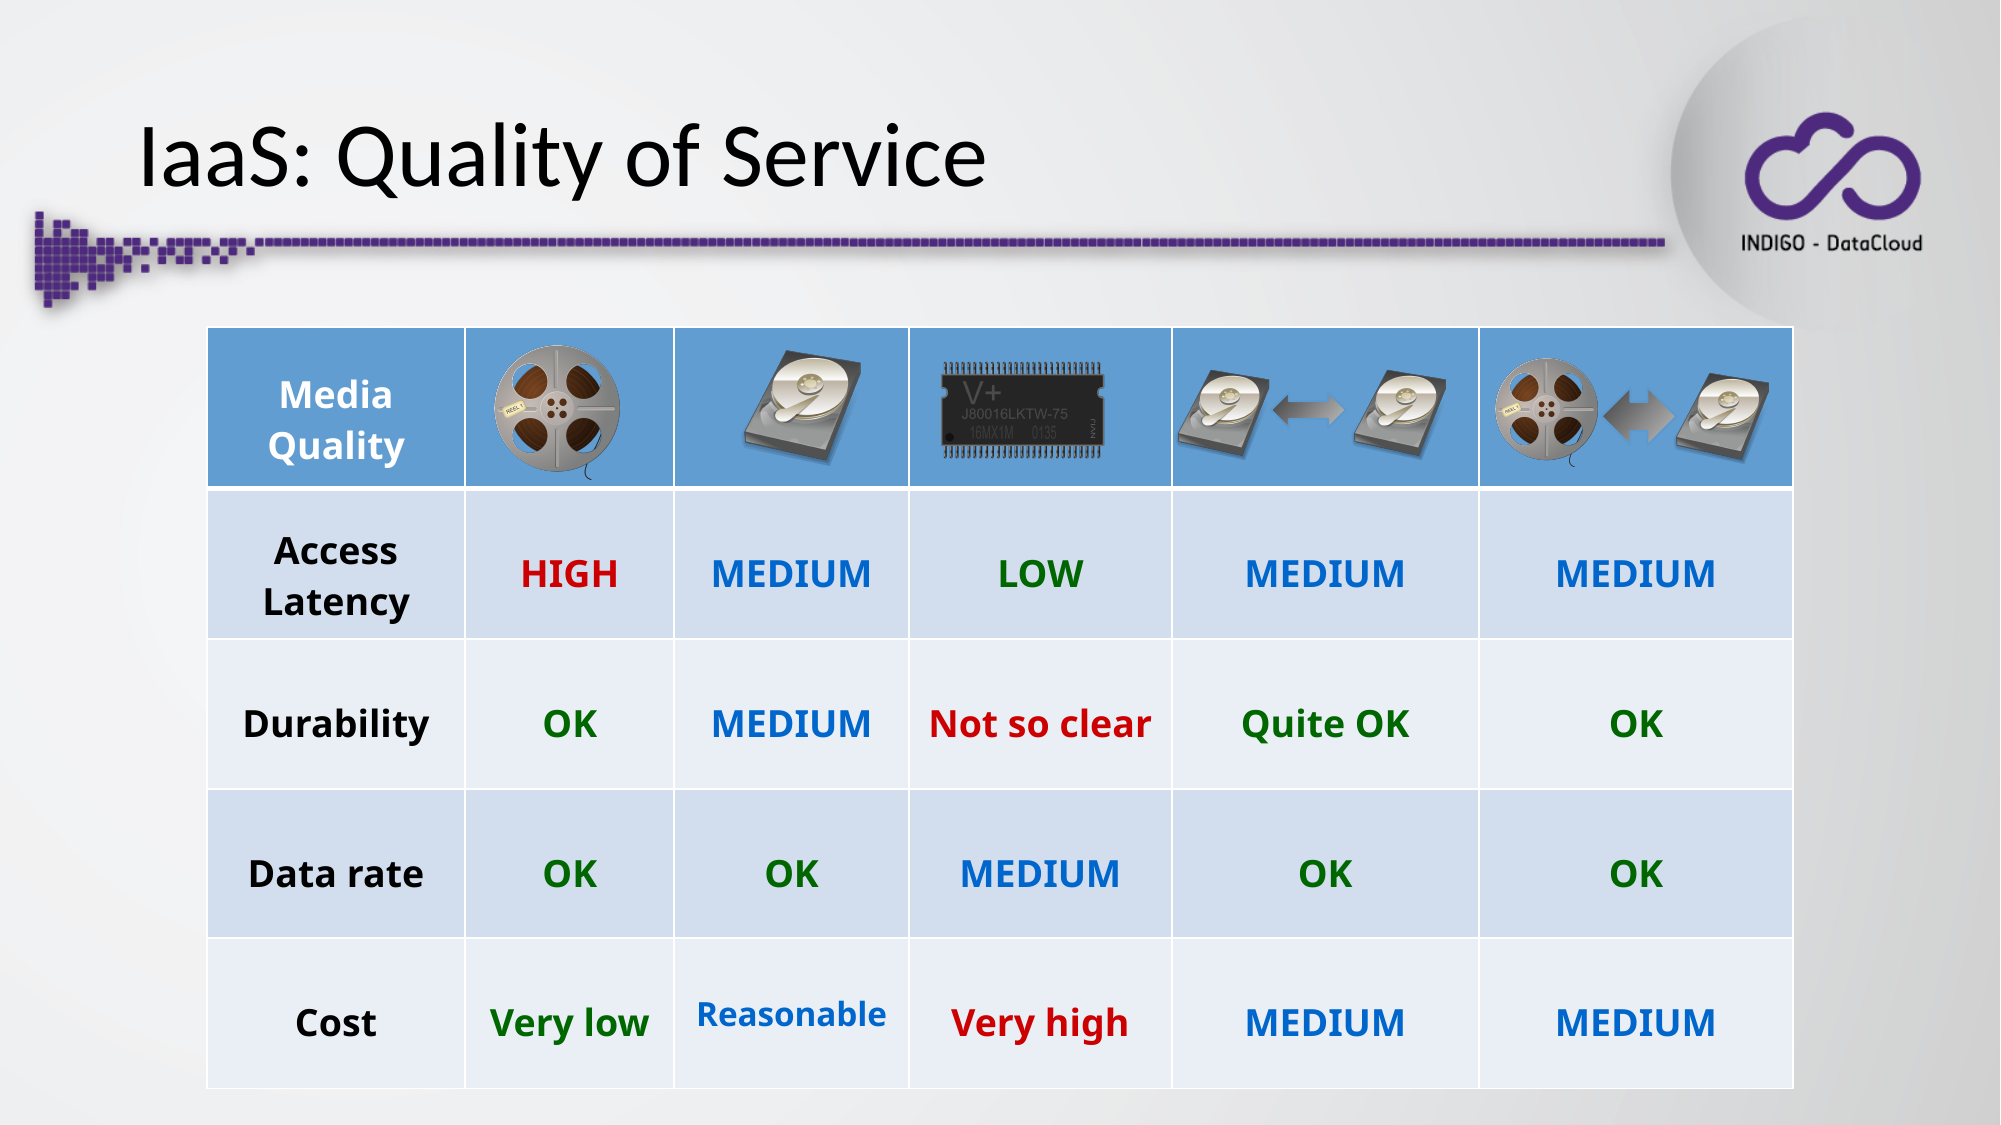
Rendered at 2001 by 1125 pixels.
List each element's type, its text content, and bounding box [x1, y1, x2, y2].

table_cell Access Latency [208, 491, 464, 638]
table_cell Durability [208, 640, 464, 788]
table_cell MEDIUM [1173, 491, 1478, 638]
table_cell Not so clear [910, 640, 1171, 788]
table_cell MEDIUM [910, 790, 1171, 937]
picture [0, 0, 2000, 1125]
table_cell OK [1480, 640, 1792, 788]
table_header [466, 328, 673, 486]
table_header Media Quality [208, 328, 464, 486]
table_cell MEDIUM [675, 640, 908, 788]
table_cell Very high [910, 939, 1171, 1088]
table_cell OK [466, 640, 673, 788]
table_cell Quite OK [1173, 640, 1478, 788]
table_cell HIGH [466, 491, 673, 638]
title IaaS: Quality of Service [137, 55, 1863, 273]
table_header [675, 328, 908, 486]
text_box [1286, 392, 1346, 428]
table_cell MEDIUM [675, 491, 908, 638]
table_cell Data rate [208, 790, 464, 937]
table_cell LOW [910, 491, 1171, 638]
table_header [1173, 328, 1478, 486]
table_cell OK [1173, 790, 1478, 937]
table_cell MEDIUM [1173, 939, 1478, 1088]
table_cell OK [675, 790, 908, 937]
table_cell Very low [466, 939, 673, 1088]
table_header [1480, 328, 1792, 486]
table_cell MEDIUM [1480, 491, 1792, 638]
table_cell MEDIUM [1480, 939, 1792, 1088]
table_cell Reasonable [675, 939, 908, 1088]
table_cell Cost [208, 939, 464, 1088]
table_cell OK [1480, 790, 1792, 937]
table_header [910, 328, 1171, 486]
table_cell OK [466, 790, 673, 937]
text_box [1601, 387, 1667, 446]
